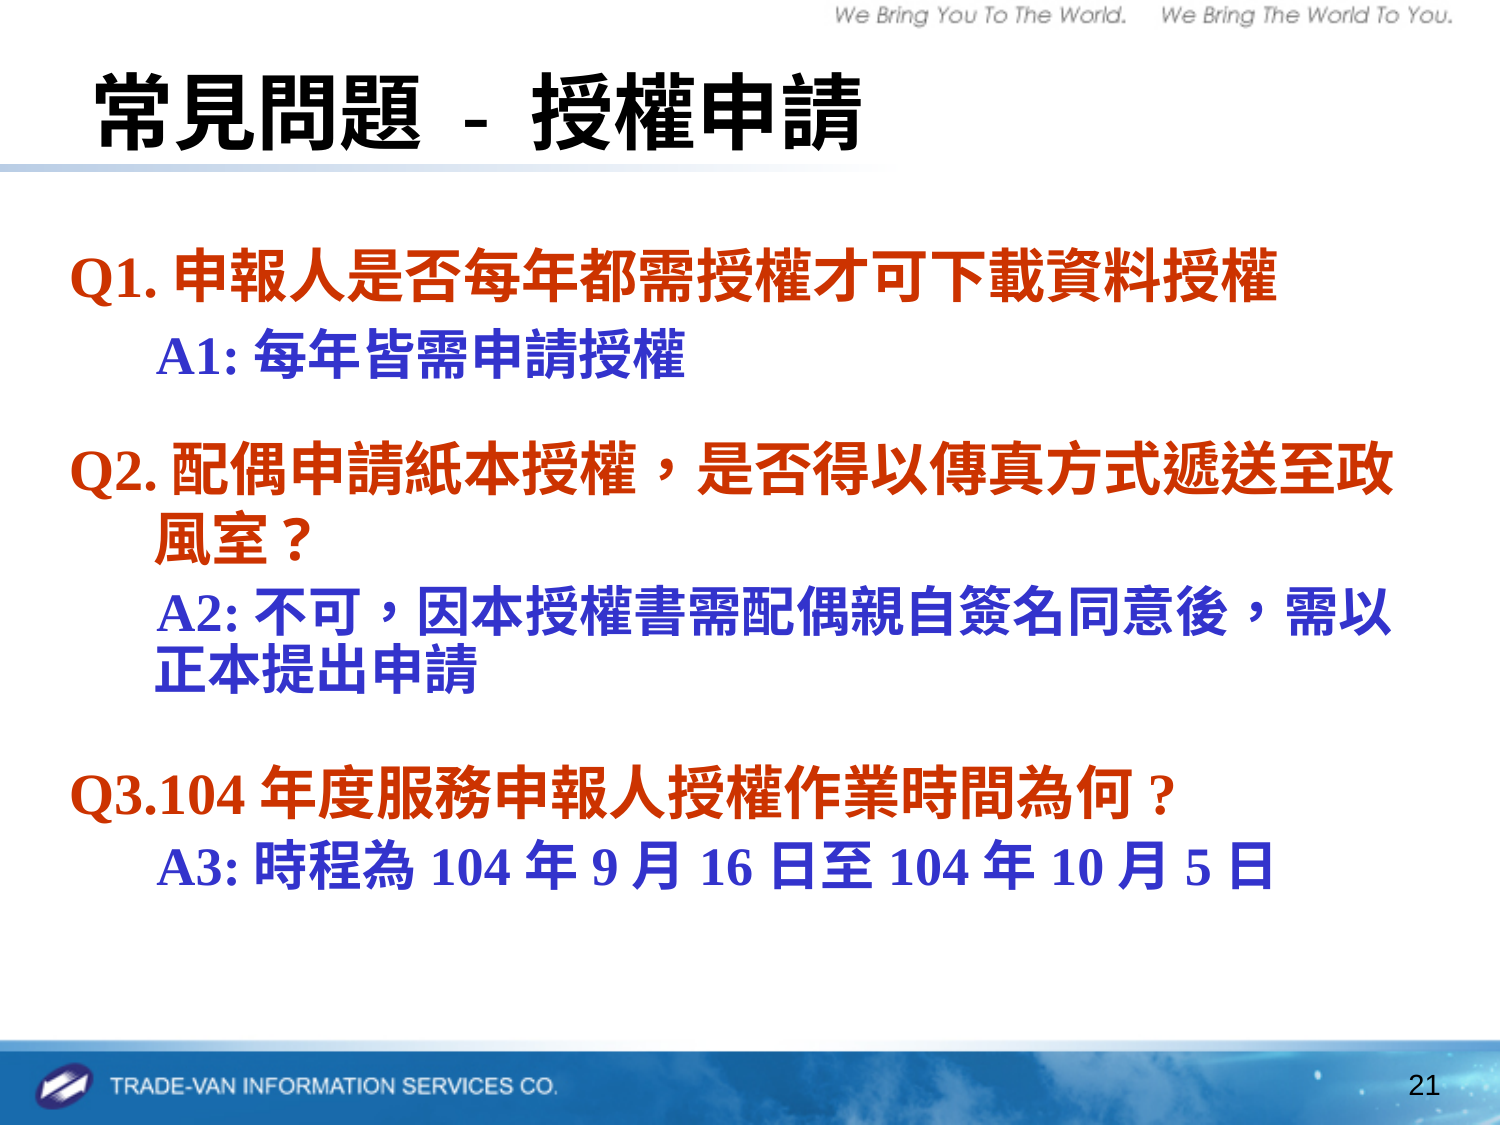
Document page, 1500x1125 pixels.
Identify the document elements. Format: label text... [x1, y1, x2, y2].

text_box Q1.申報人是否每年都需授權才可下載資料授權 A1:每年皆需申請授權 Q2.配偶申請紙本授權，是否得以傳真方式遞送至政風室? A2:不可，因本授權書需配偶親自簽名同意後，需以正本提出申請 Q3.104年度服務申報人授權作業時間為何? A3:時程為104年9月16日至104年10月5日 [54, 232, 1412, 1000]
text_box [1349, 1053, 1500, 1114]
title 常見問題 - 授權申請 [75, 44, 1426, 176]
